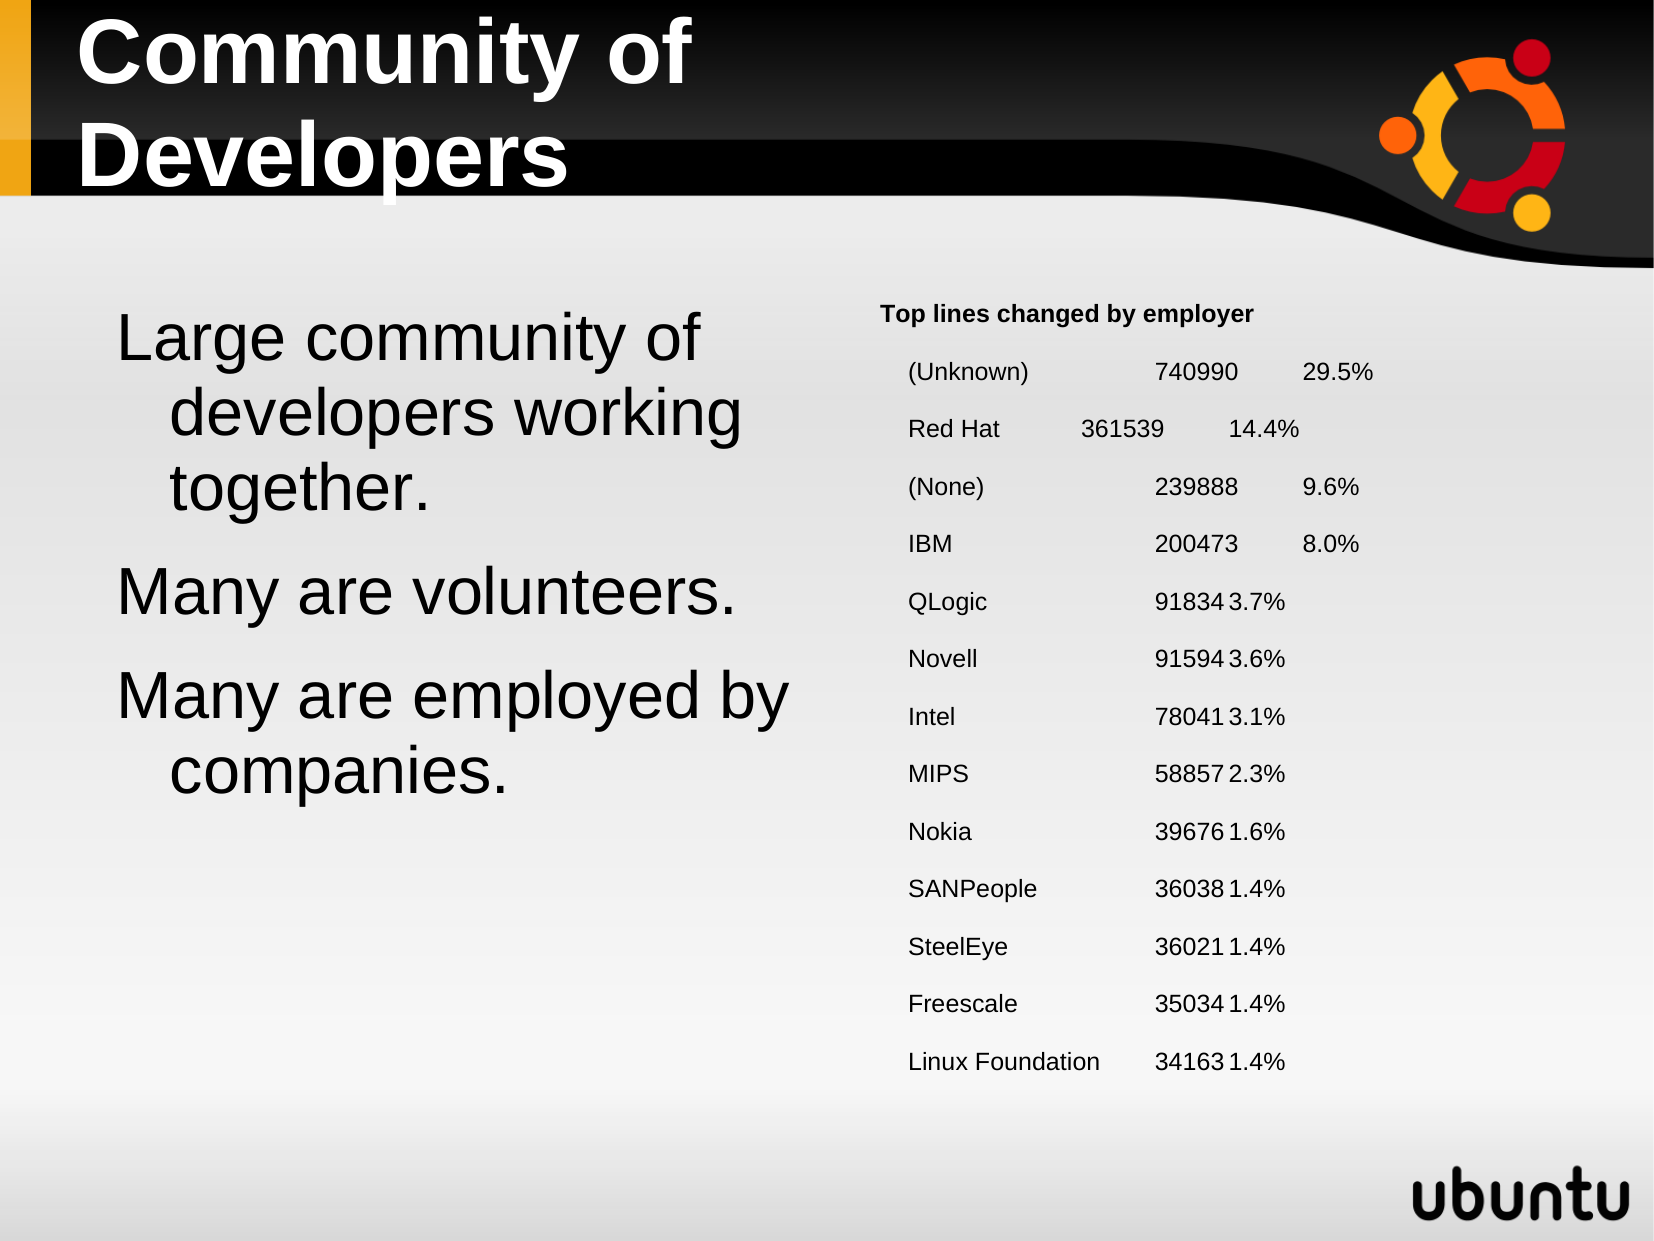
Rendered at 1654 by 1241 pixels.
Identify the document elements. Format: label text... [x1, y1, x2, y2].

list Large community of developers working together. Many are volunteers. Many are employed by companies. [98, 300, 826, 1104]
list Top lines changed by employer (Unknown) 740990 29.5% Red Hat 361539 14.4% (None) 239888 9.6% IBM 200473 8.0% QLogic 91834 3.7% Novell 91594 3.6% Intel 78041 3.1% MIPS 58857 2.3% Nokia 39676 1.6% SANPeople 36038 1.4% SteelEye 36021 1.4% Freescale 35034 1.4% Linux Foundation 34163 1.4% [862, 300, 1589, 1119]
title Community of Developers [76, 0, 1565, 211]
picture [0, 0, 1654, 1241]
